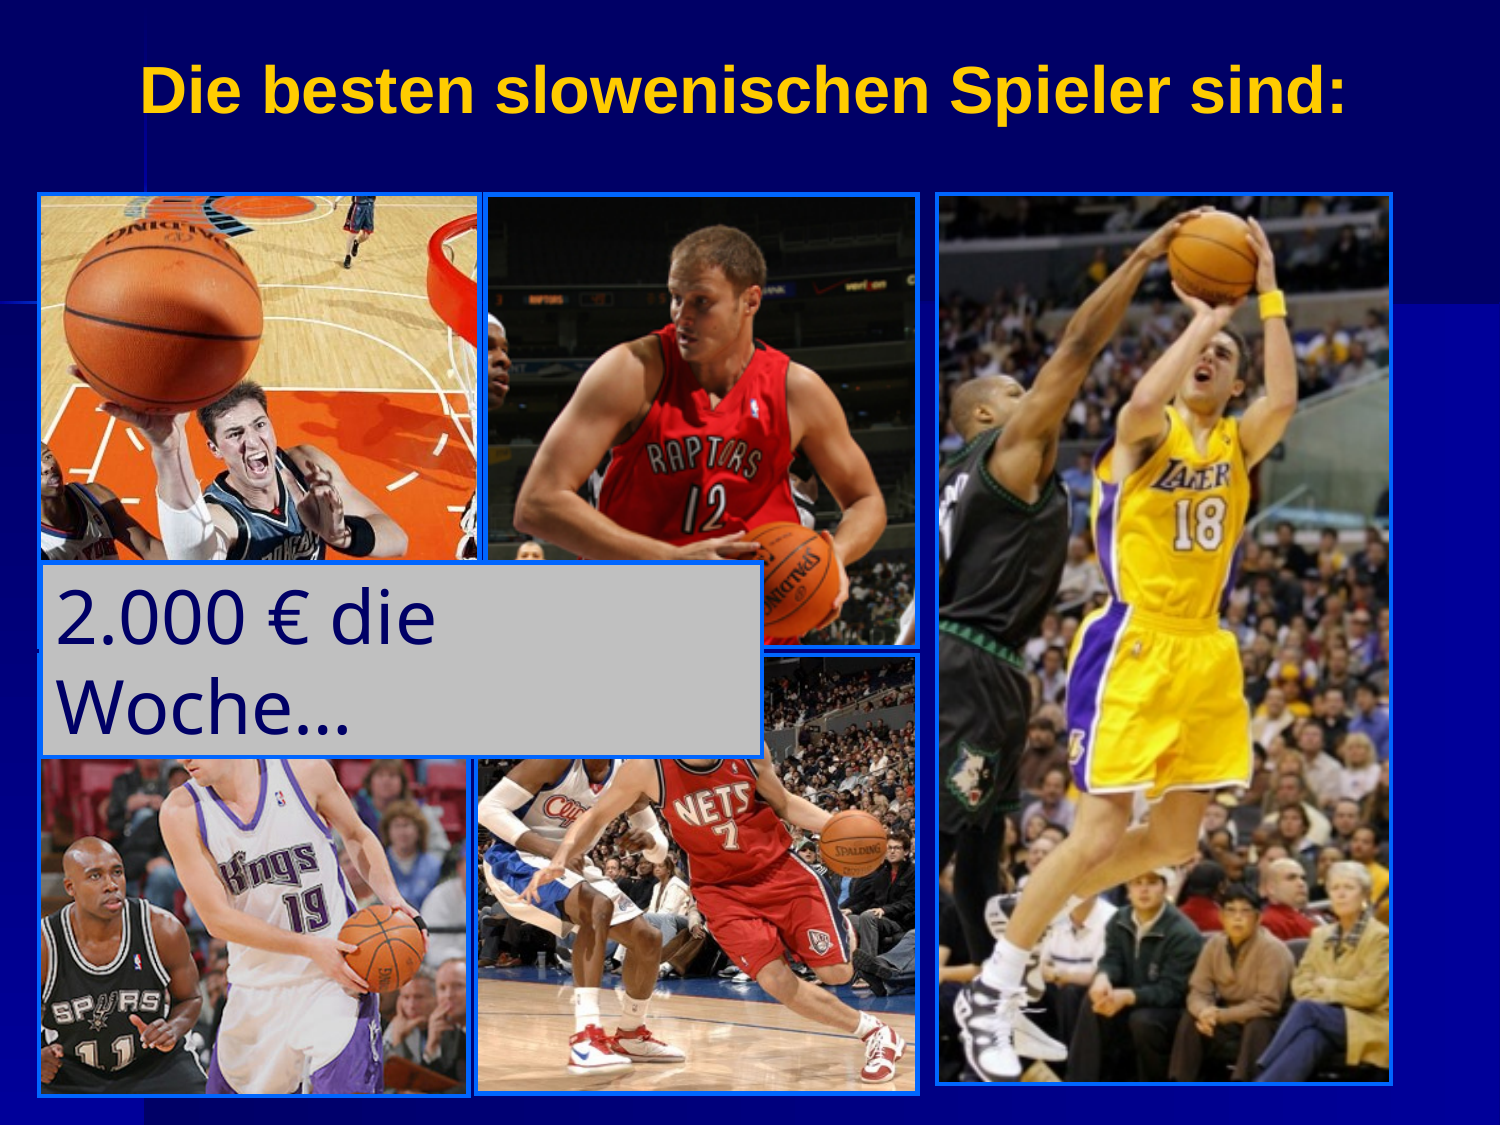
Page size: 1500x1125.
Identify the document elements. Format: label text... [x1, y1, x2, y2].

picture [487, 196, 916, 646]
picture [41, 758, 467, 1094]
picture [478, 657, 916, 1092]
text_box Die besten slowenischen Spieler sind: [0, 30, 1436, 136]
picture [939, 196, 1390, 1083]
picture [41, 196, 478, 562]
text_box 2.000 € die Woche… [41, 562, 762, 758]
